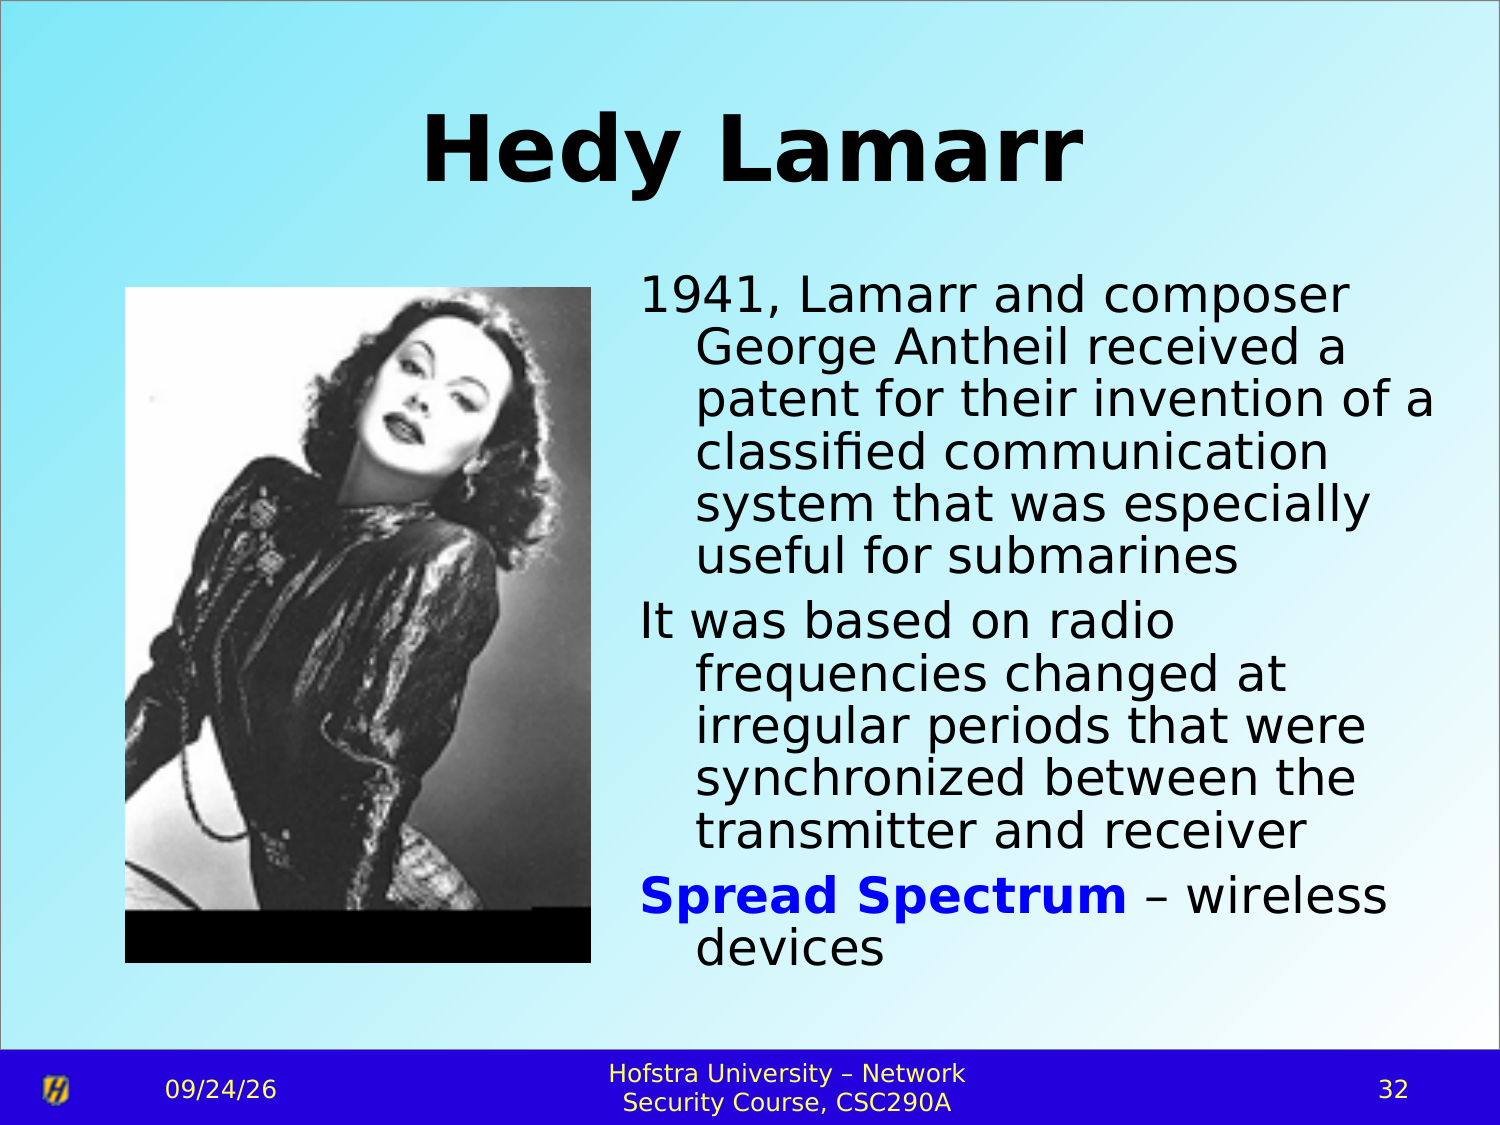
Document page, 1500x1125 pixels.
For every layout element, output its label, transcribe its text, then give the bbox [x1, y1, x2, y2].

picture [37, 1072, 76, 1110]
list 1941, Lamarr and composer George Antheil received a patent for their invention of a classified communication system that was especially useful for submarines It was based on radio frequencies changed at irregular periods that were synchronized between the transmitter and receiver Spread Spectrum – wireless devices [624, 262, 1457, 1055]
title Hedy Lamarr [112, 88, 1391, 212]
picture [125, 287, 591, 963]
